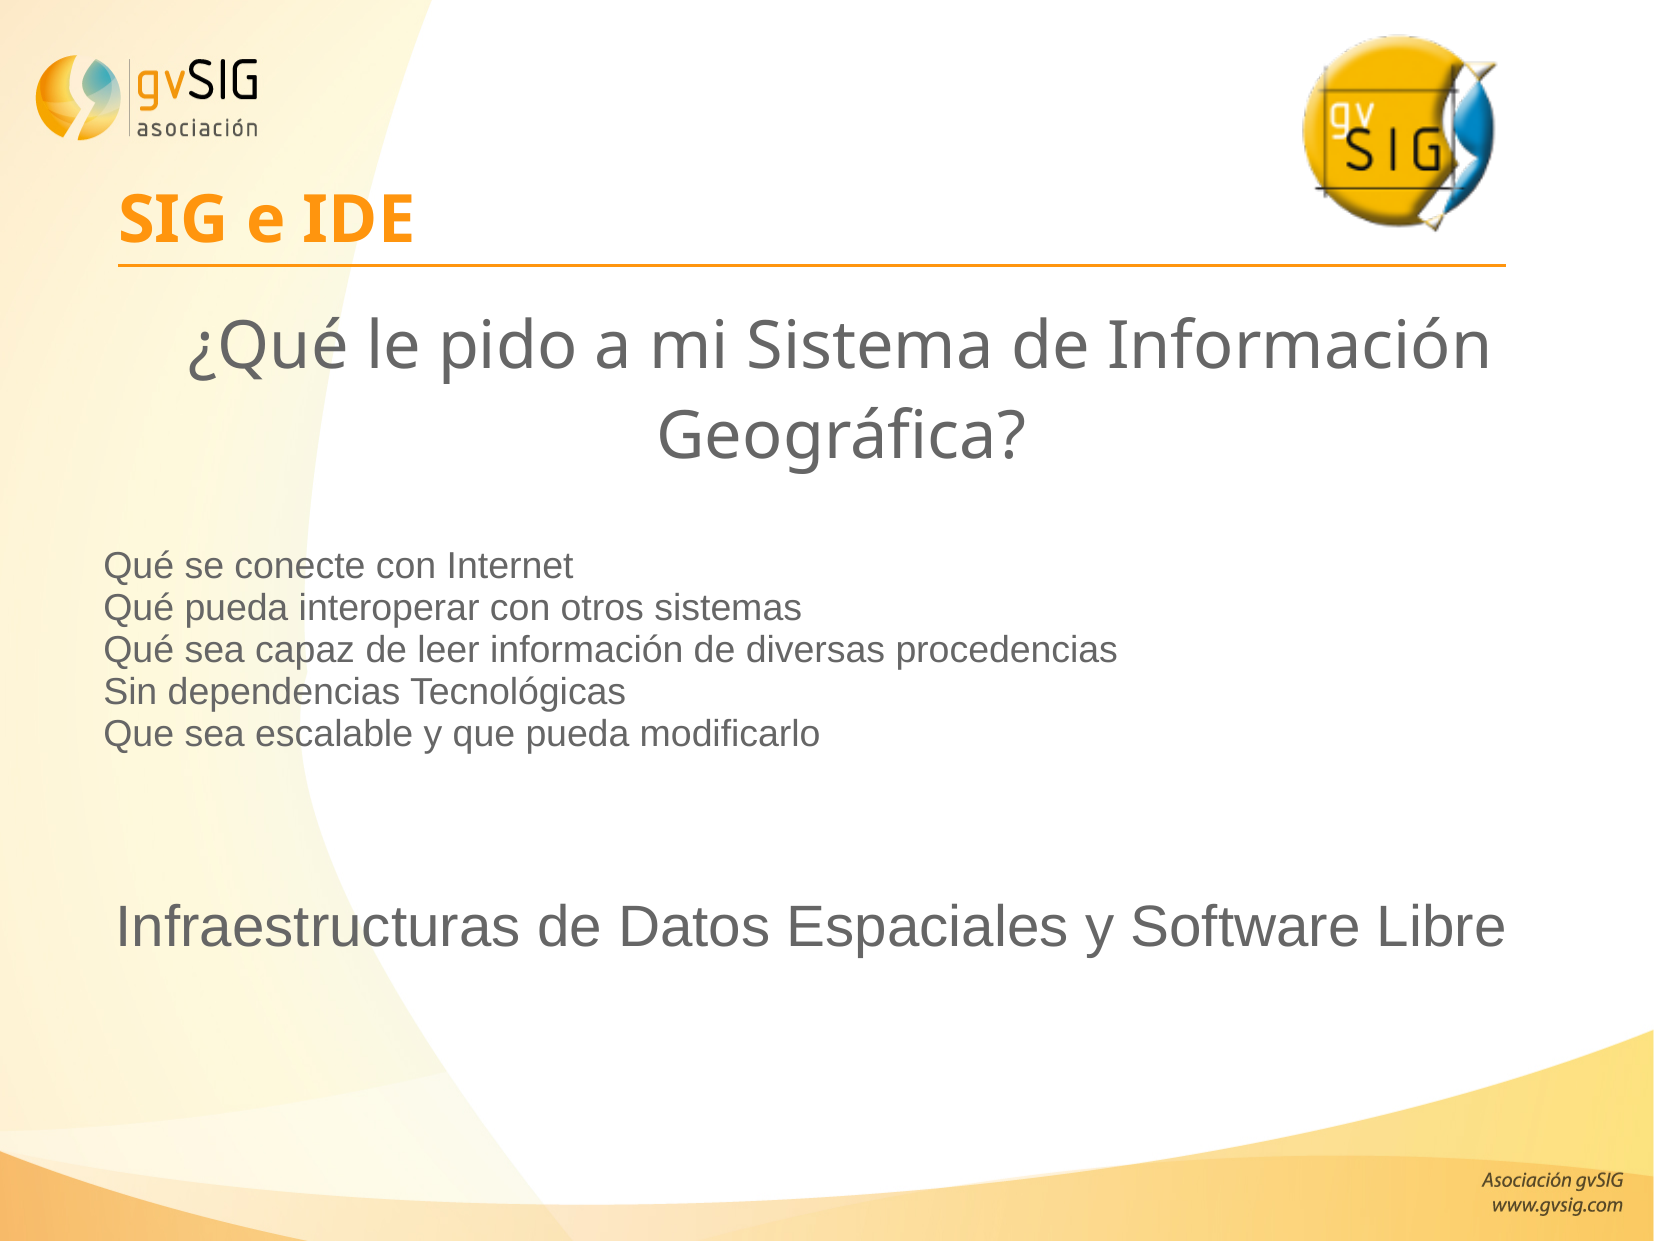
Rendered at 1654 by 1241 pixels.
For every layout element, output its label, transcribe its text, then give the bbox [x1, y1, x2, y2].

text_box ¿Qué le pido a mi Sistema de Información Geográfica? [59, 289, 1625, 460]
text_box SIG e IDE [118, 177, 1247, 256]
text_box Infraestructuras de Datos Espaciales y Software Libre [59, 885, 1565, 966]
picture [0, 0, 1654, 1241]
text_box Qué se conecte con Internet Qué pueda interoperar con otros sistemas Qué sea capaz de leer información de diversas procedencias Sin dependencias Tecnológicas Que sea escalable y que pueda modificarlo [88, 537, 1388, 805]
